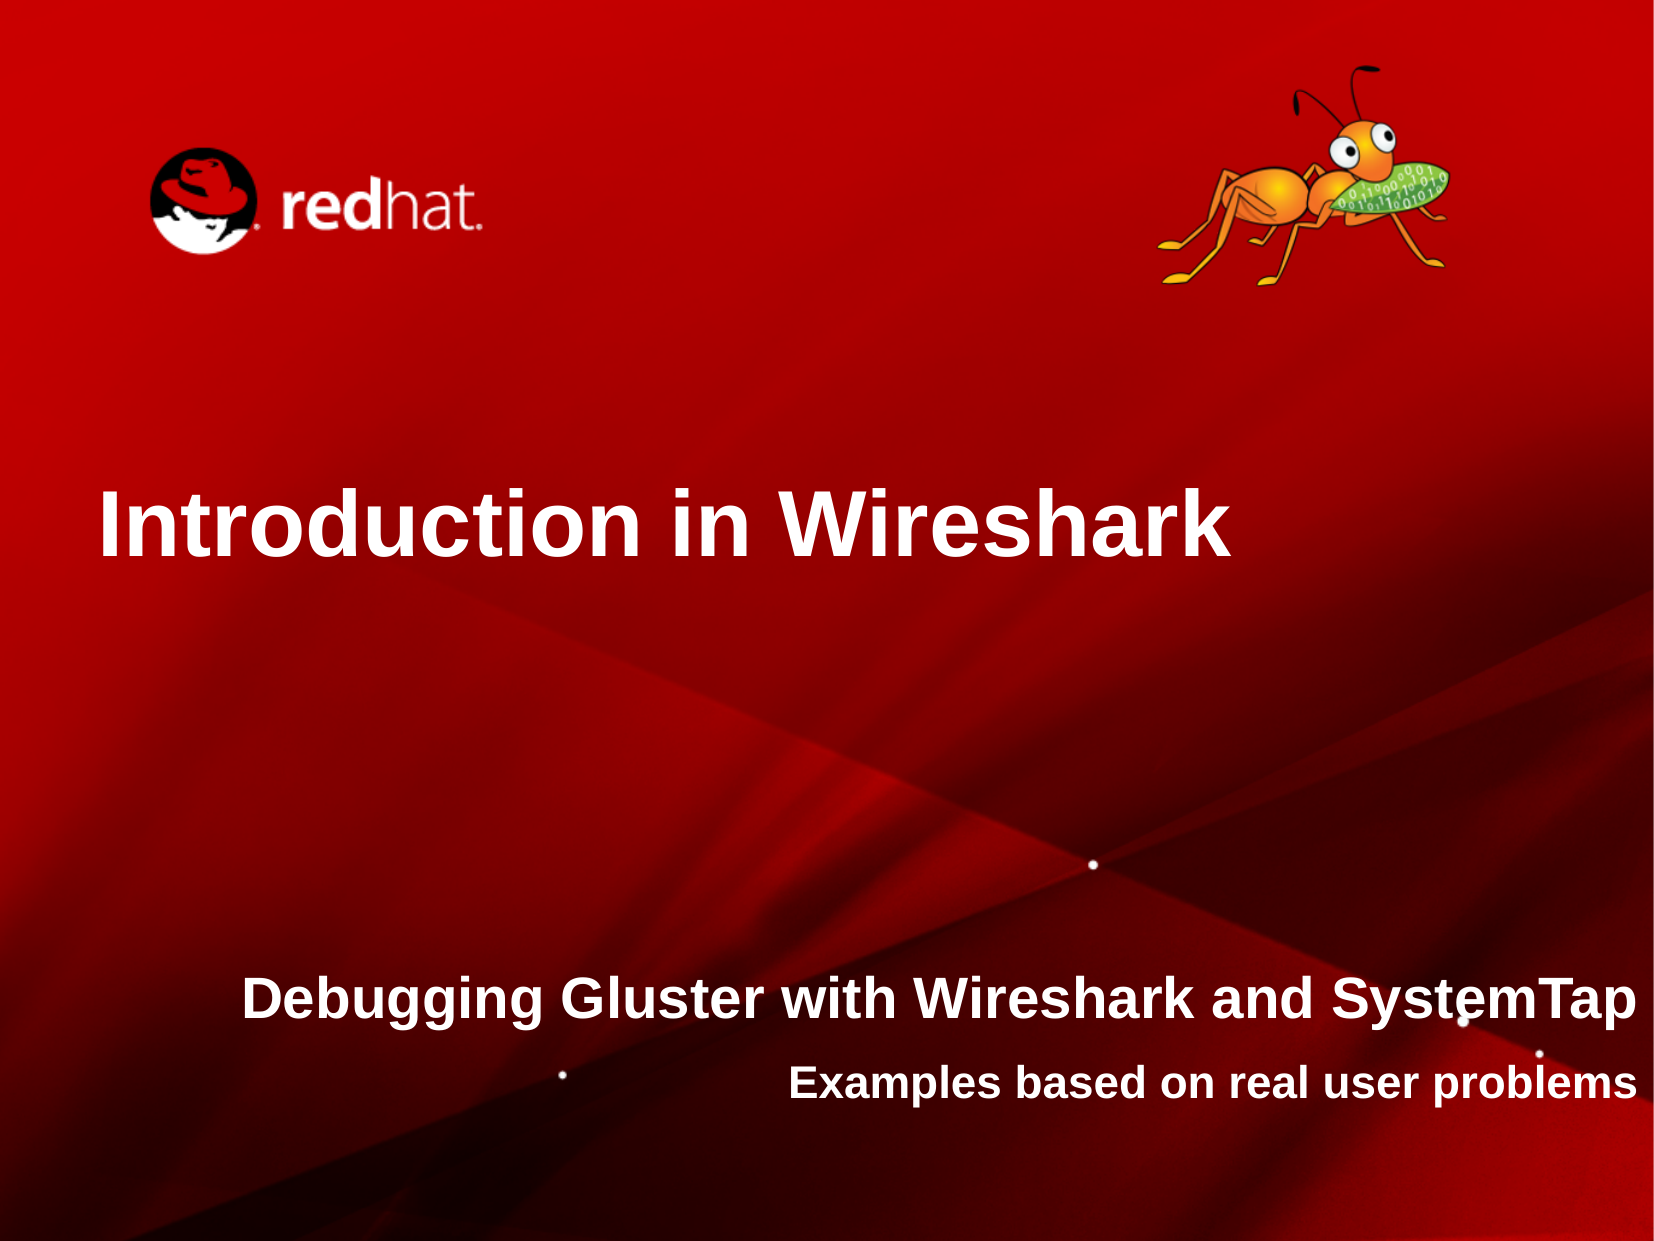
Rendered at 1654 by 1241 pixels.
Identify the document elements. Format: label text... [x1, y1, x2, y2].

text_box Debugging Gluster with Wireshark and SystemTap Examples based on real user problems [226, 958, 1654, 1116]
title Introduction in Wireshark [97, 430, 1586, 618]
picture [0, 0, 1654, 1241]
